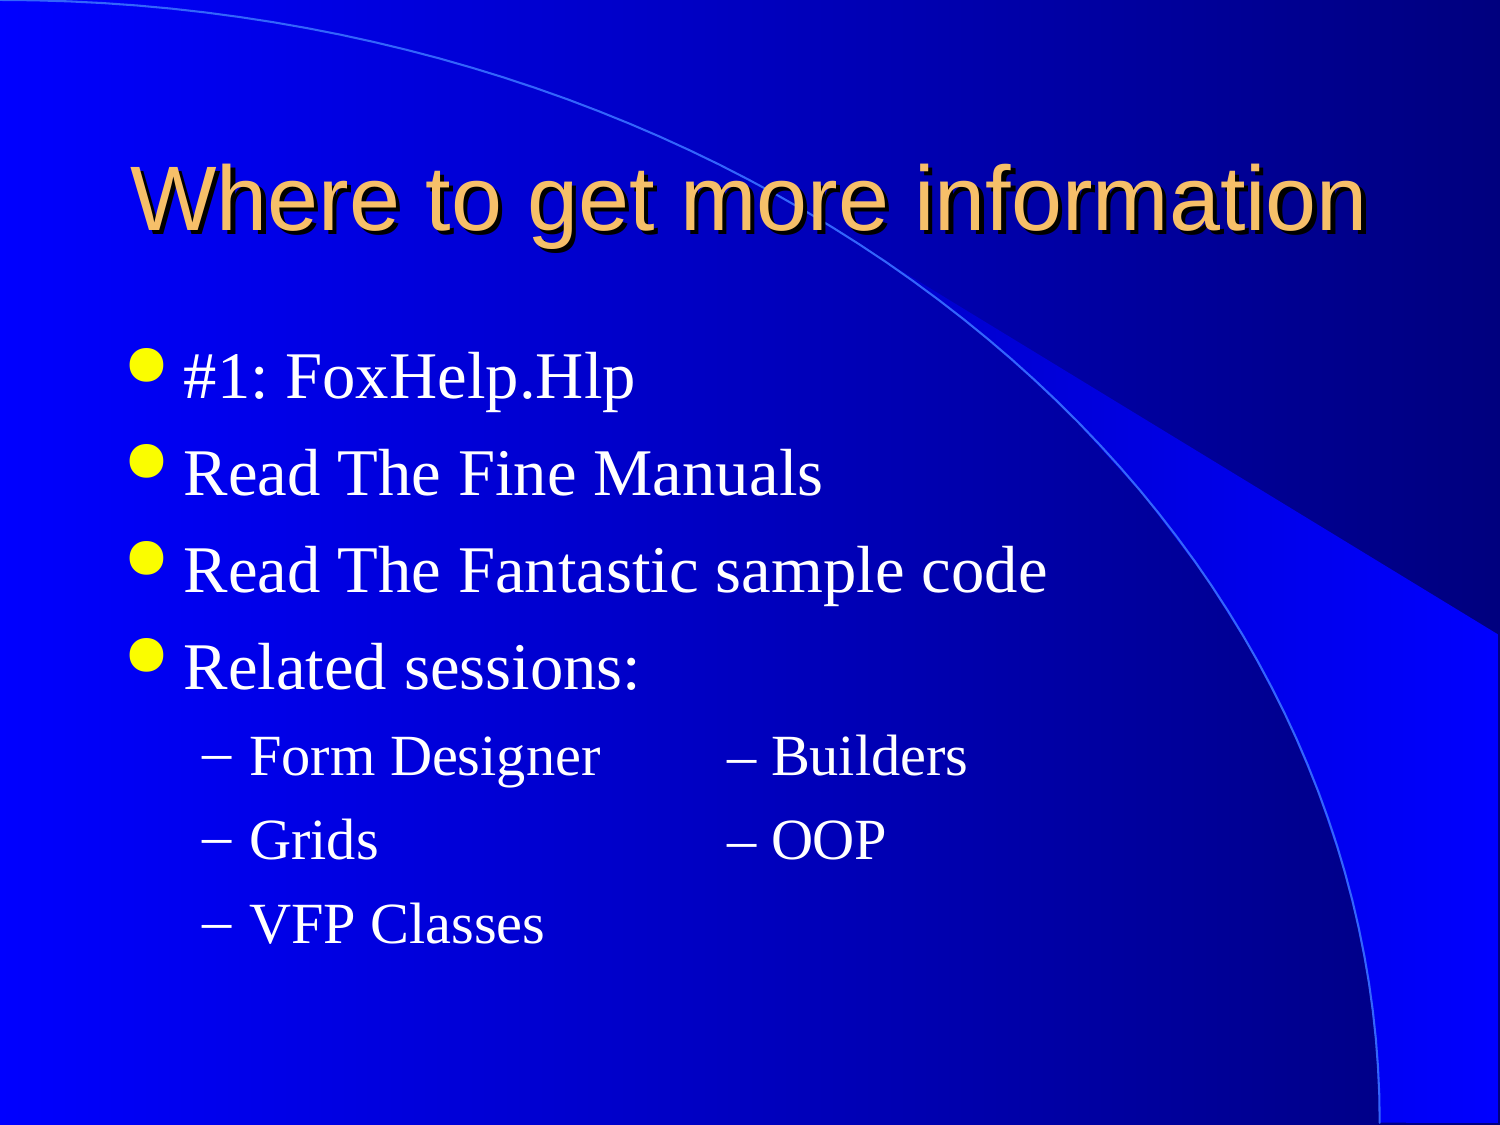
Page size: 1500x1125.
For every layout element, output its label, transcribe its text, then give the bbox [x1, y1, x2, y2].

list #1: FoxHelp.Hlp Read The Fine Manuals Read The Fantastic sample code Related sessions: Form Designer – Builders Grids – OOP VFP Classes [112, 324, 1338, 1000]
title Where to get more information [112, 99, 1388, 288]
